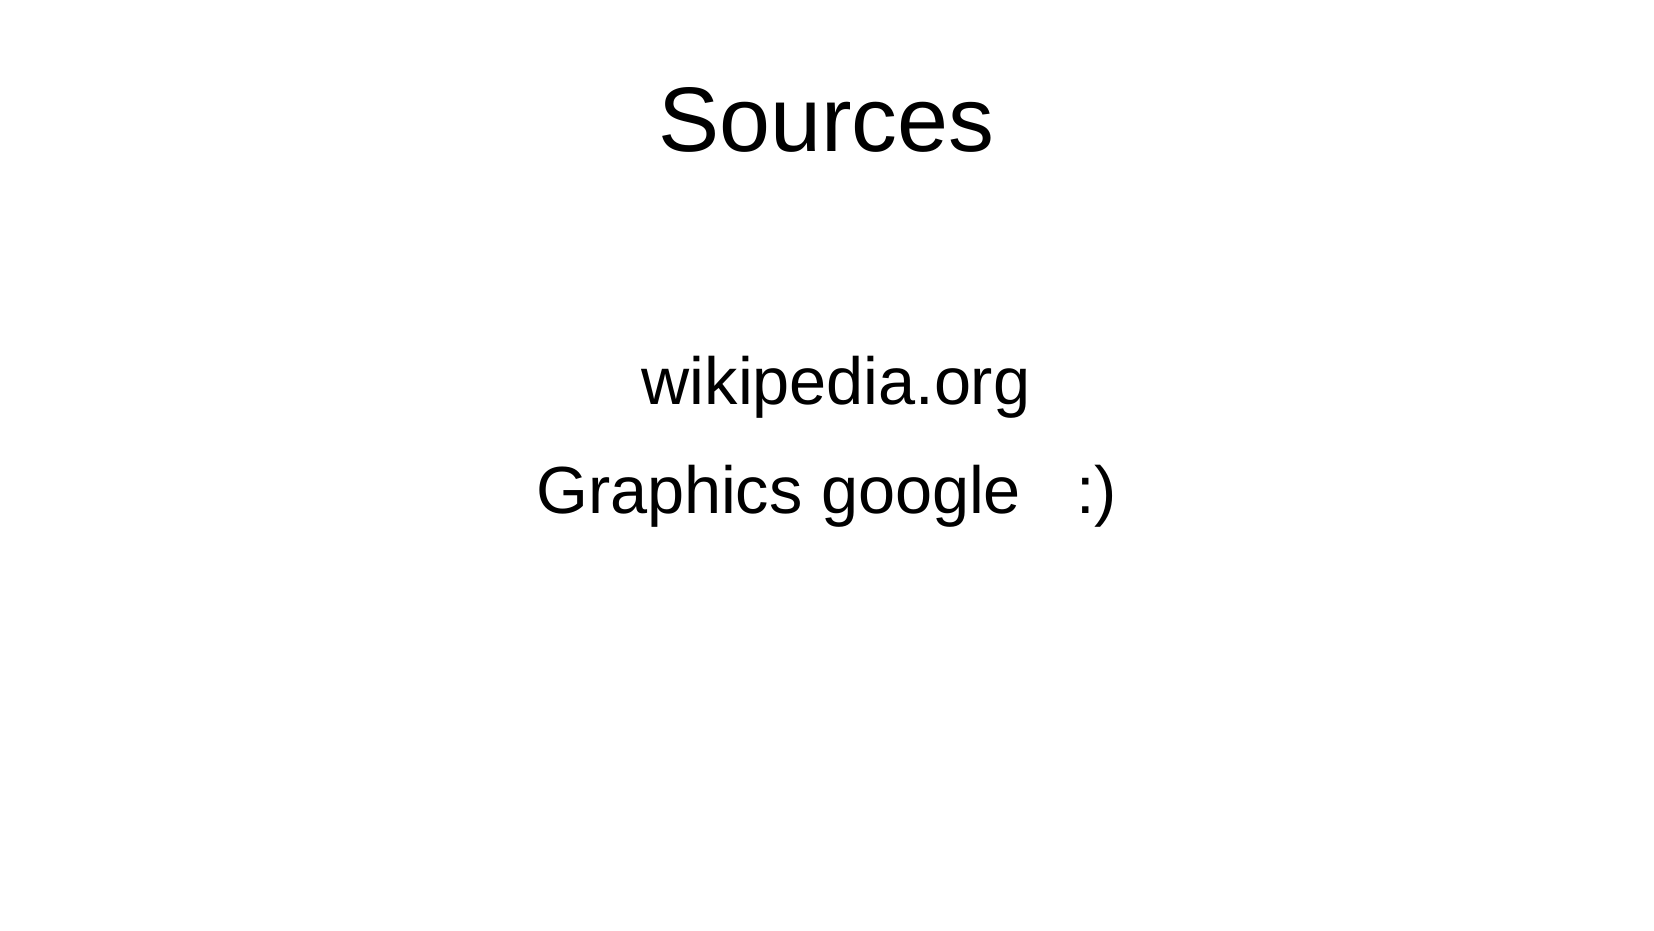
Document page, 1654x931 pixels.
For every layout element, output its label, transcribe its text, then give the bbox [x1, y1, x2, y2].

subtitle wikipedia.org Graphics google :) [82, 217, 1571, 758]
title Sources [82, 37, 1571, 193]
